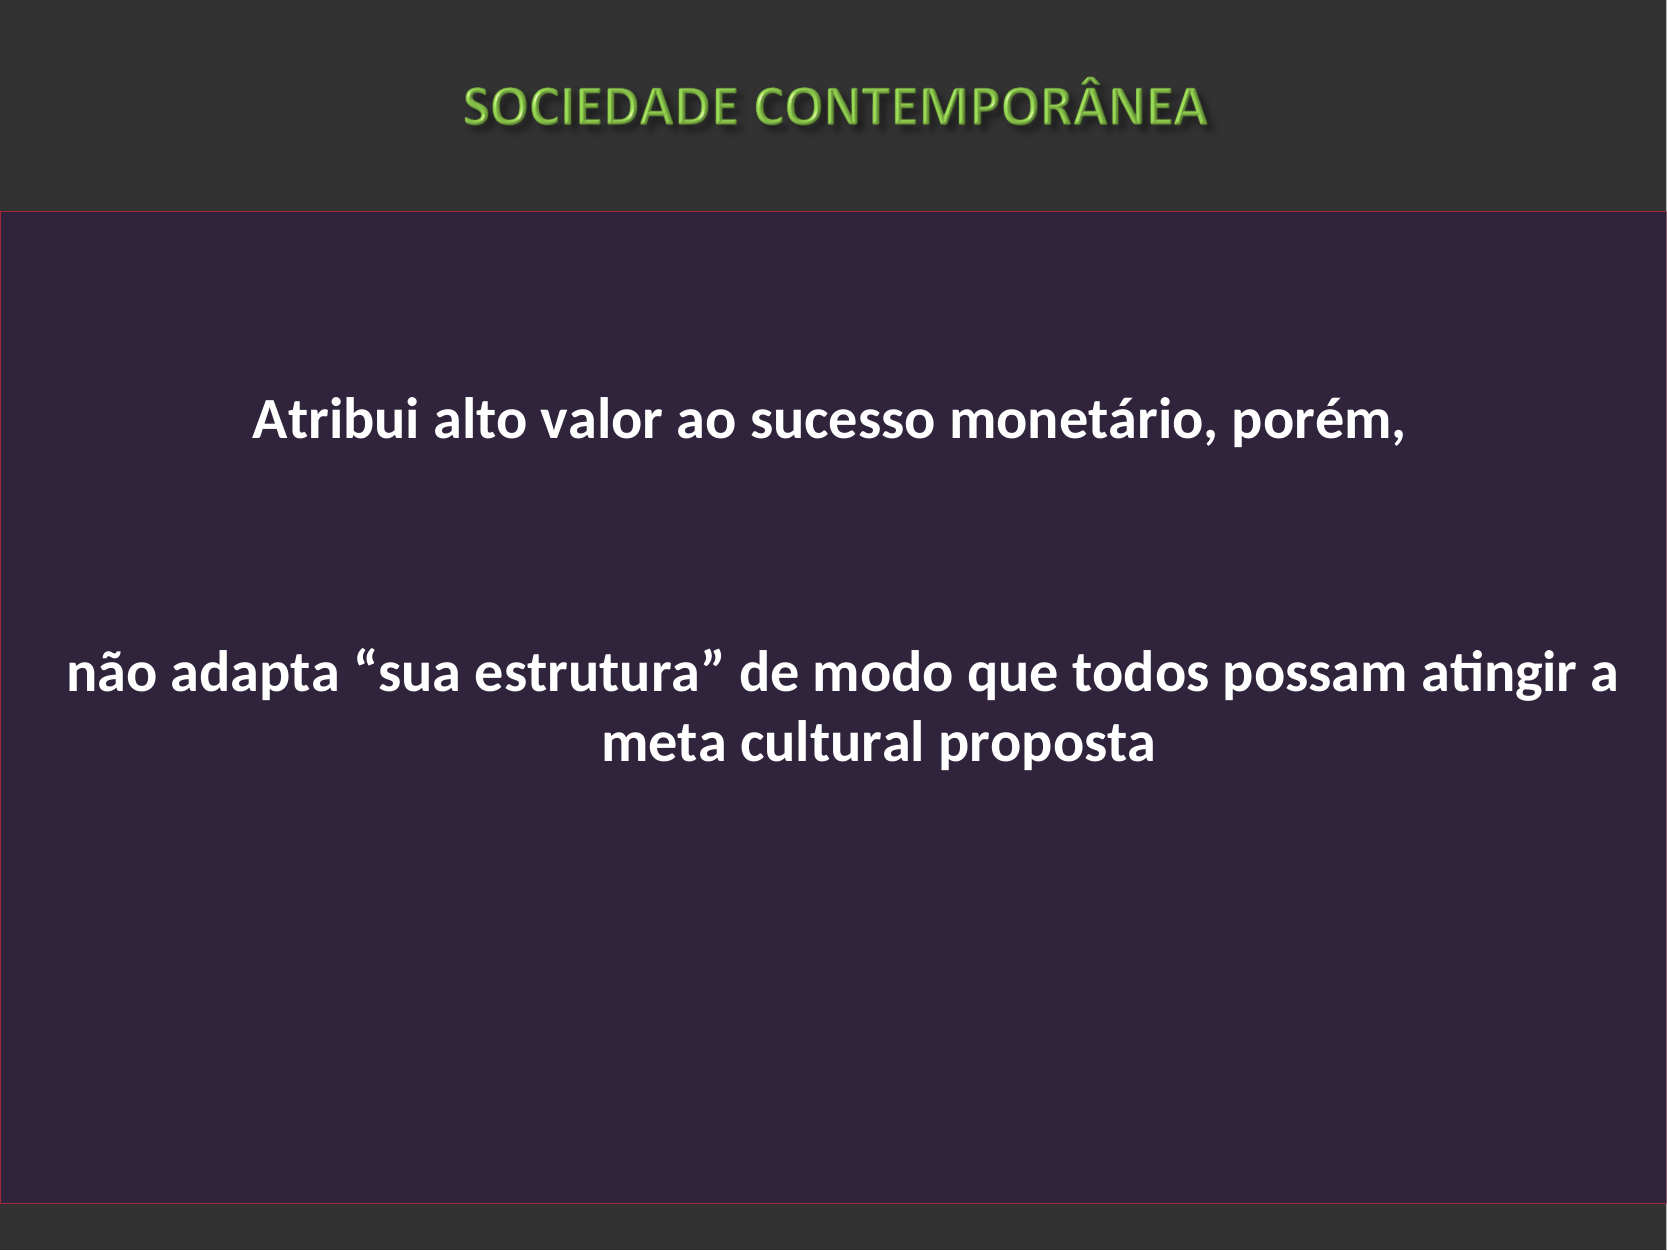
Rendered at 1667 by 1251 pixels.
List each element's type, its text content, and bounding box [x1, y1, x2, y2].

list Atribui alto valor ao sucesso monetário, porém, não adapta “sua estrutura” de modo que todos possam atingir a meta cultural proposta [0, 211, 1667, 1204]
text_box [0, 0, 1667, 211]
